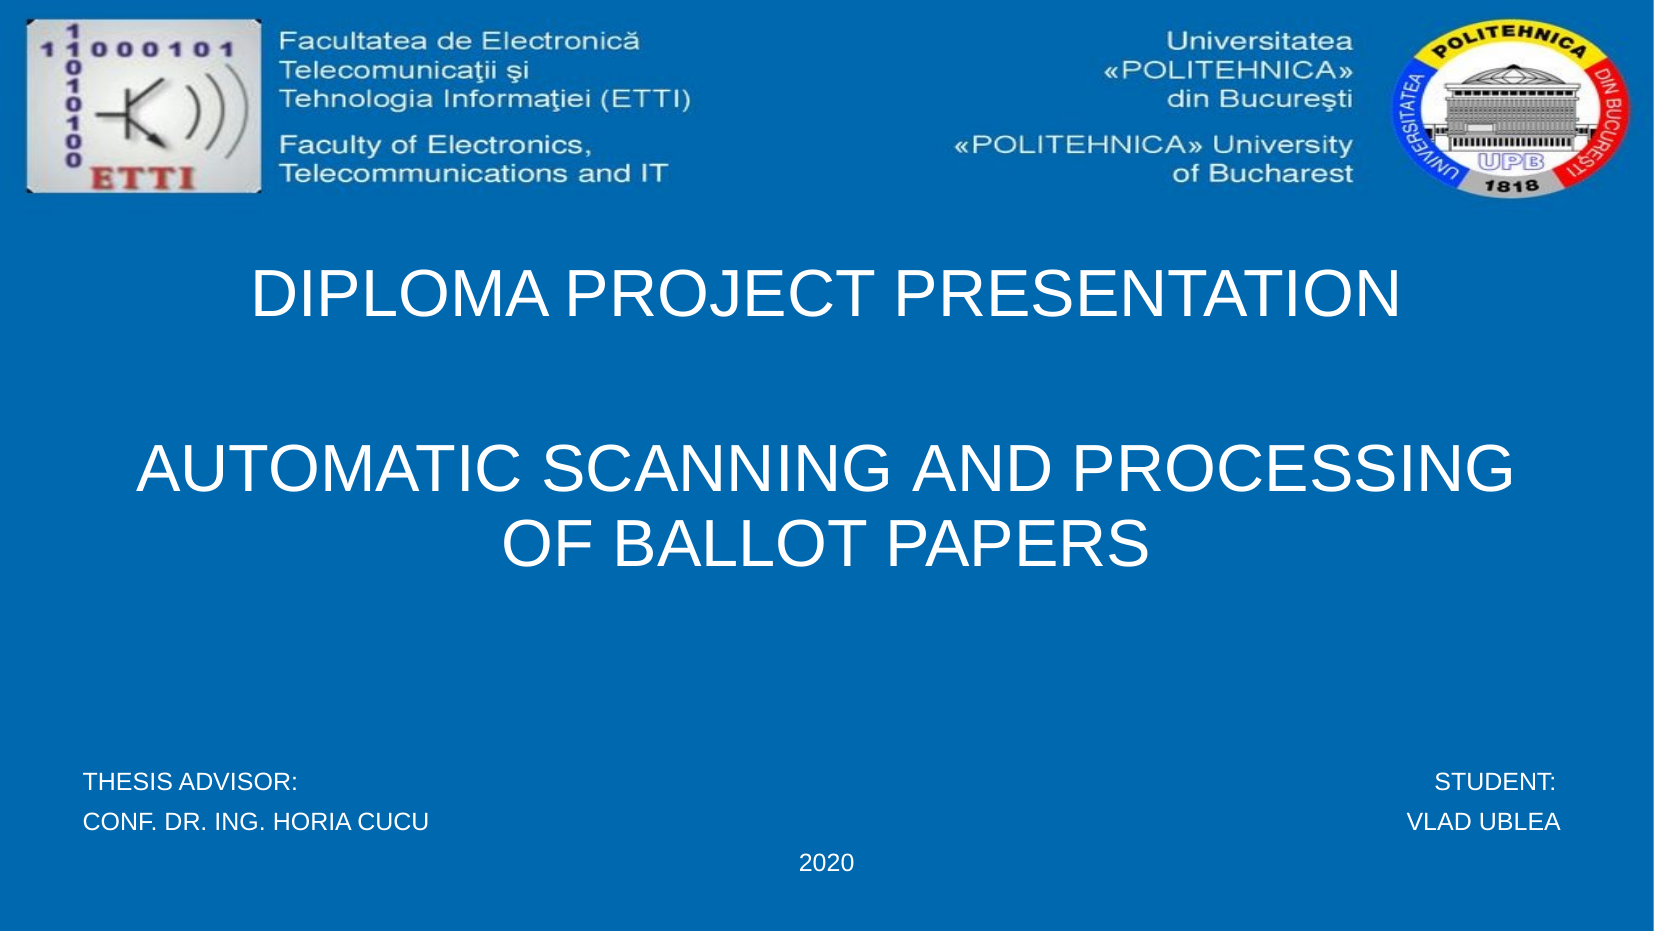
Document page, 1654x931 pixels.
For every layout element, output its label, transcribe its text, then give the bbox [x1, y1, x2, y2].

picture [0, 0, 1654, 931]
subtitle Diploma project presentation Automatic Scanning and Processing of Ballot Papers Thesis advisor: Student: Conf. Dr. Ing. Horia CUCU Vlad UBLEA 2020 [82, 217, 1571, 916]
